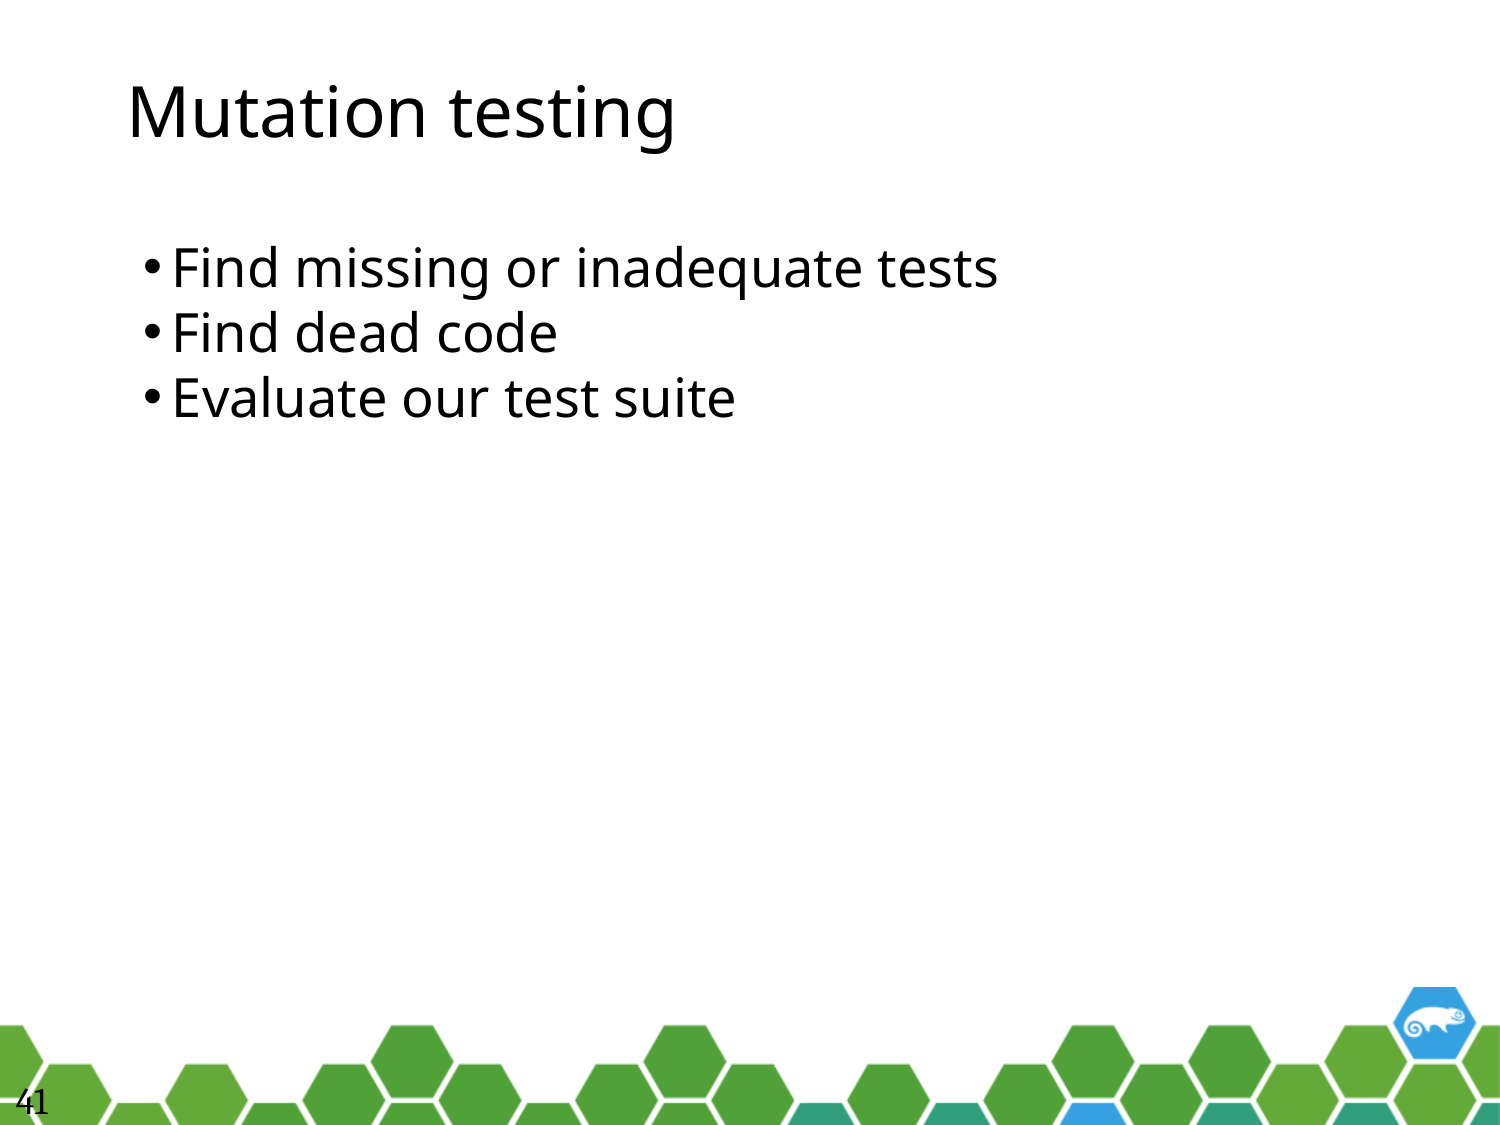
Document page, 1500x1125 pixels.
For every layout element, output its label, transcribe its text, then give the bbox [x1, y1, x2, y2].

text_box Find missing or inadequate tests Find dead code Evaluate our test suite [143, 233, 1380, 886]
picture [0, 987, 1500, 1125]
text_box Mutation testing [126, 27, 1363, 190]
